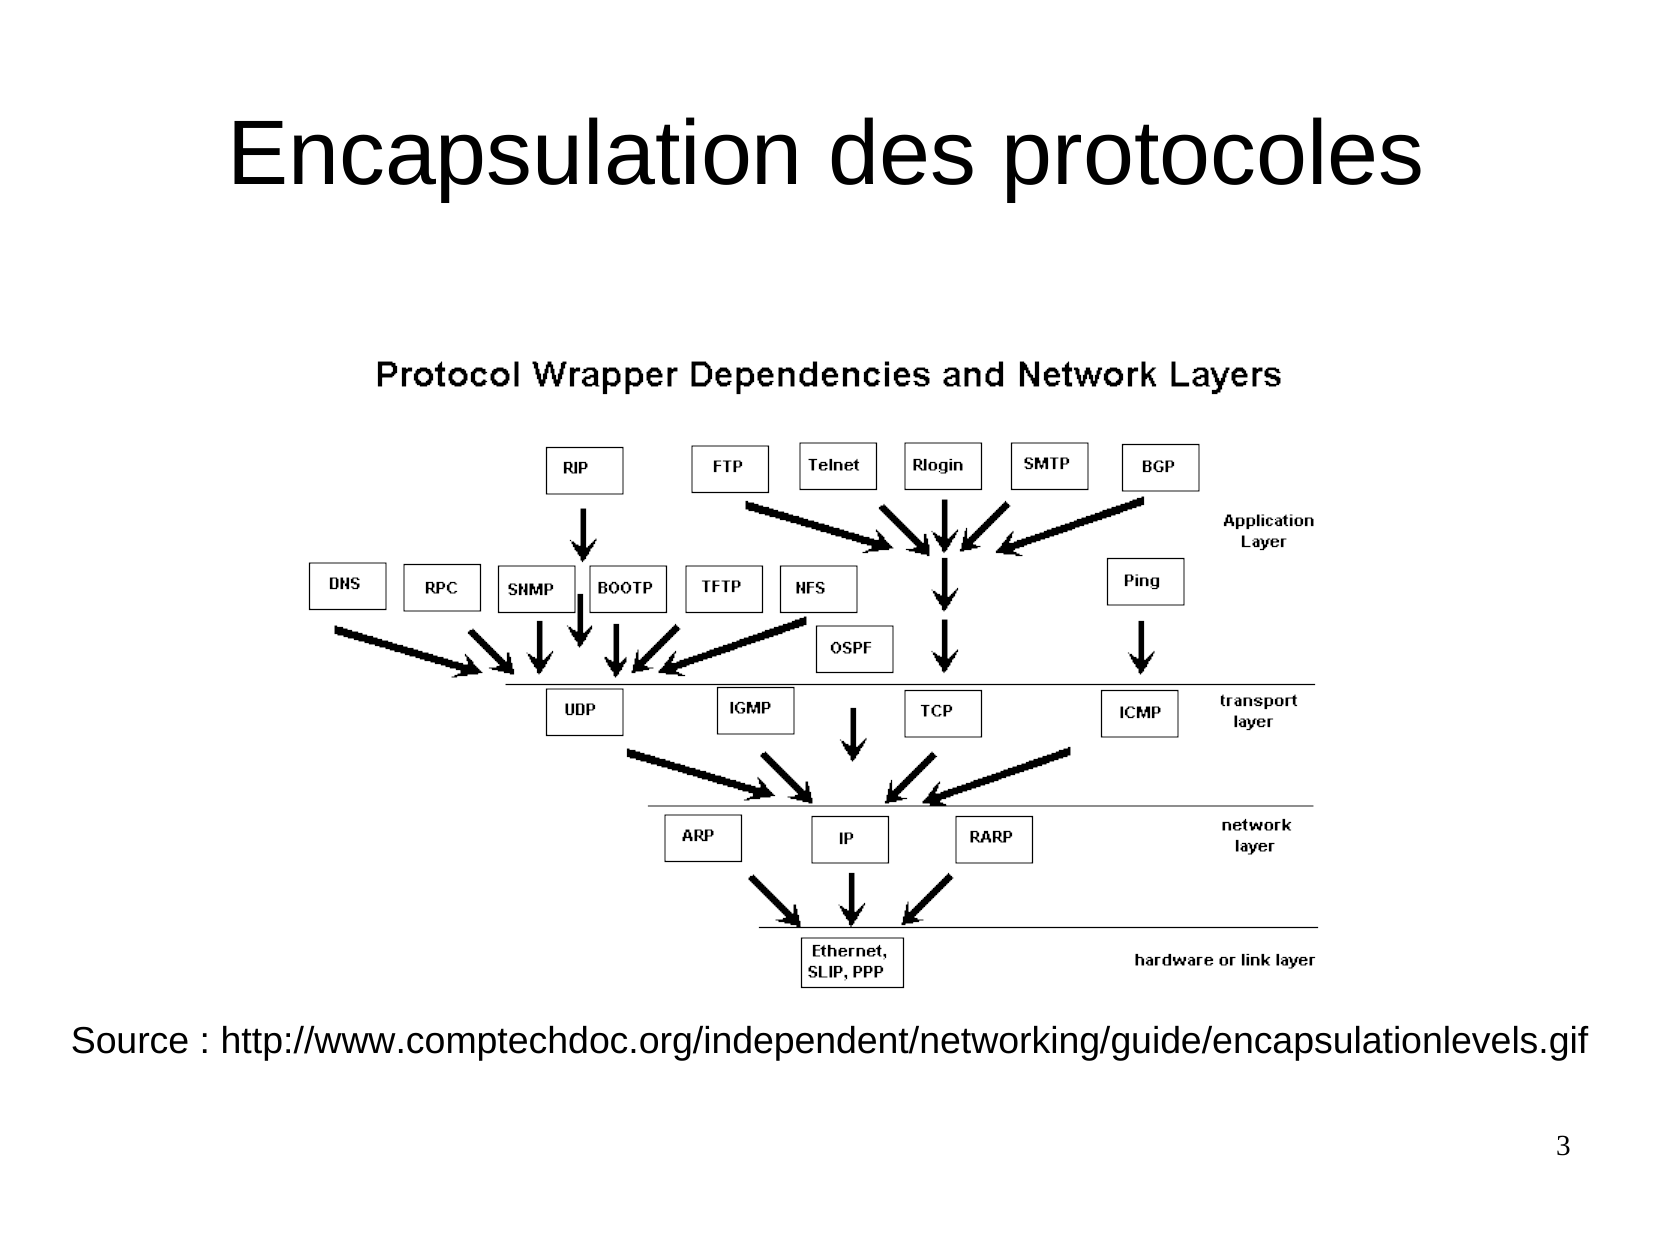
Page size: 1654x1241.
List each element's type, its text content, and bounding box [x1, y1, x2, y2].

text_box Source : http://www.comptechdoc.org/independent/networking/guide/encapsulationlevels.gif [56, 1012, 1604, 1074]
title Encapsulation des protocoles [82, 49, 1571, 257]
picture [300, 330, 1350, 1012]
